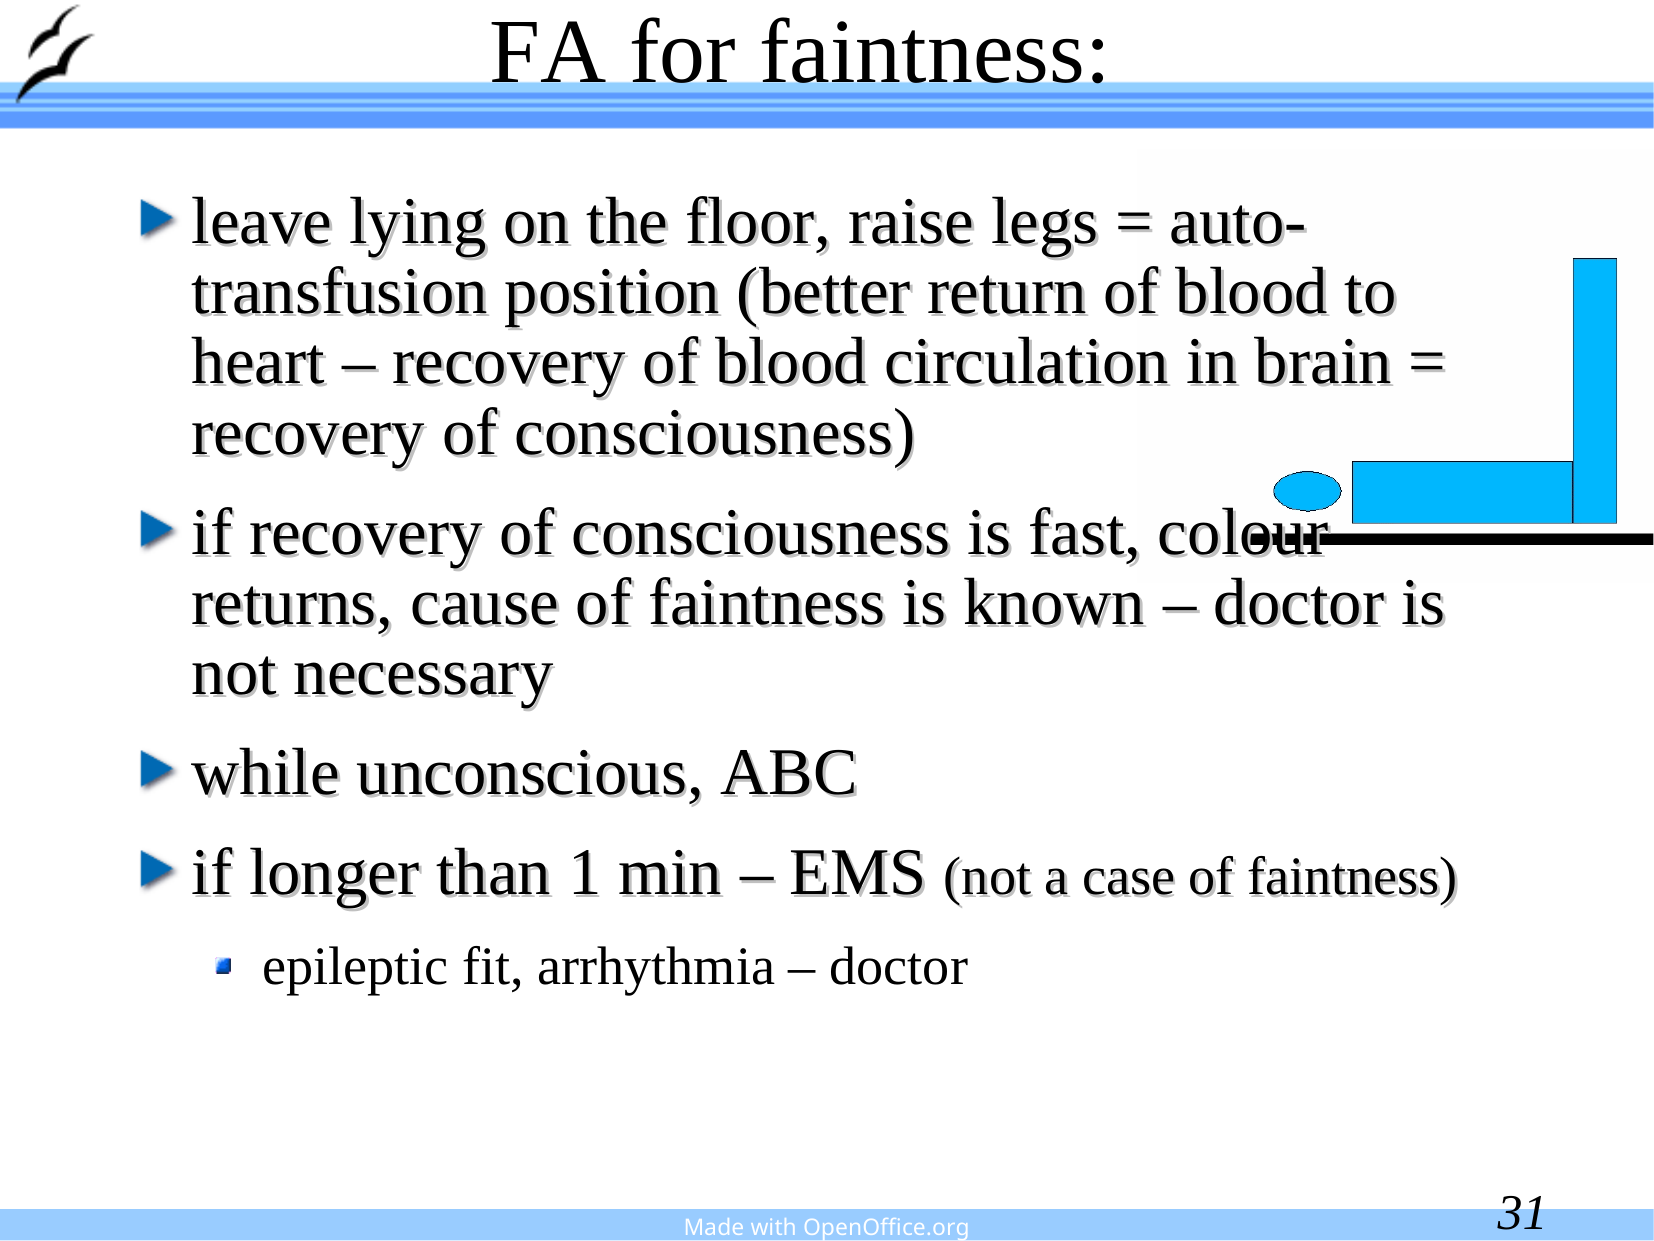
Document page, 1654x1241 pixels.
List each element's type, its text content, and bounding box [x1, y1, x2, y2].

list leave lying on the floor, raise legs = auto-transfusion position (better return of blood to heart – recovery of blood circulation in brain = recovery of consciousness) if recovery of consciousness is fast, colour returns, cause of faintness is known – doctor is not necessary while unconscious, ABC if longer than 1 min – EMS (not a case of faintness) epileptic fit, arrhythmia – doctor [120, 186, 1534, 1238]
picture [0, 0, 1654, 133]
picture [1137, 149, 1654, 583]
title FA for faintness: [94, 0, 1507, 107]
